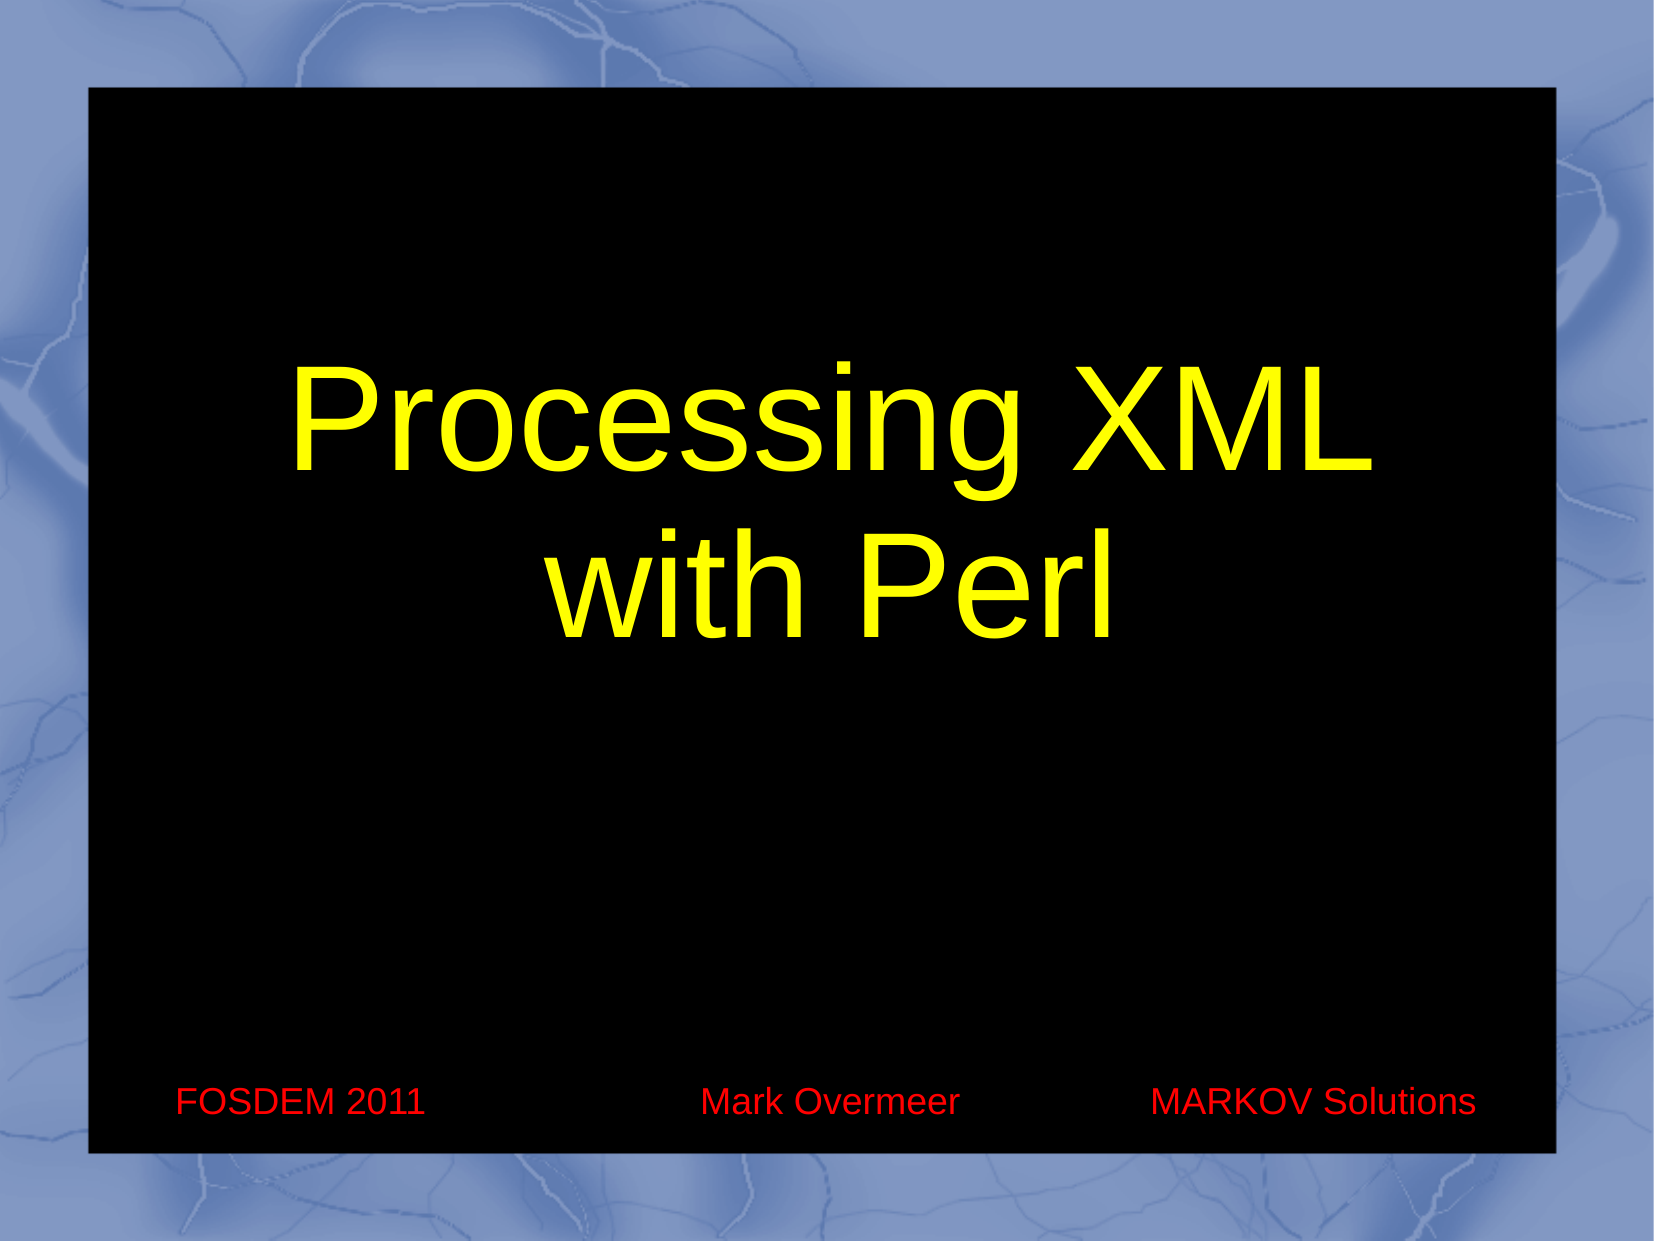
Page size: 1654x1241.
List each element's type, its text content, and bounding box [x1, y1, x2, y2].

picture [0, 0, 1654, 1241]
text_box Processing XML with Perl [270, 327, 1393, 677]
text_box FOSDEM 2011 Mark Overmeer MARKOV Solutions [160, 1072, 1492, 1130]
